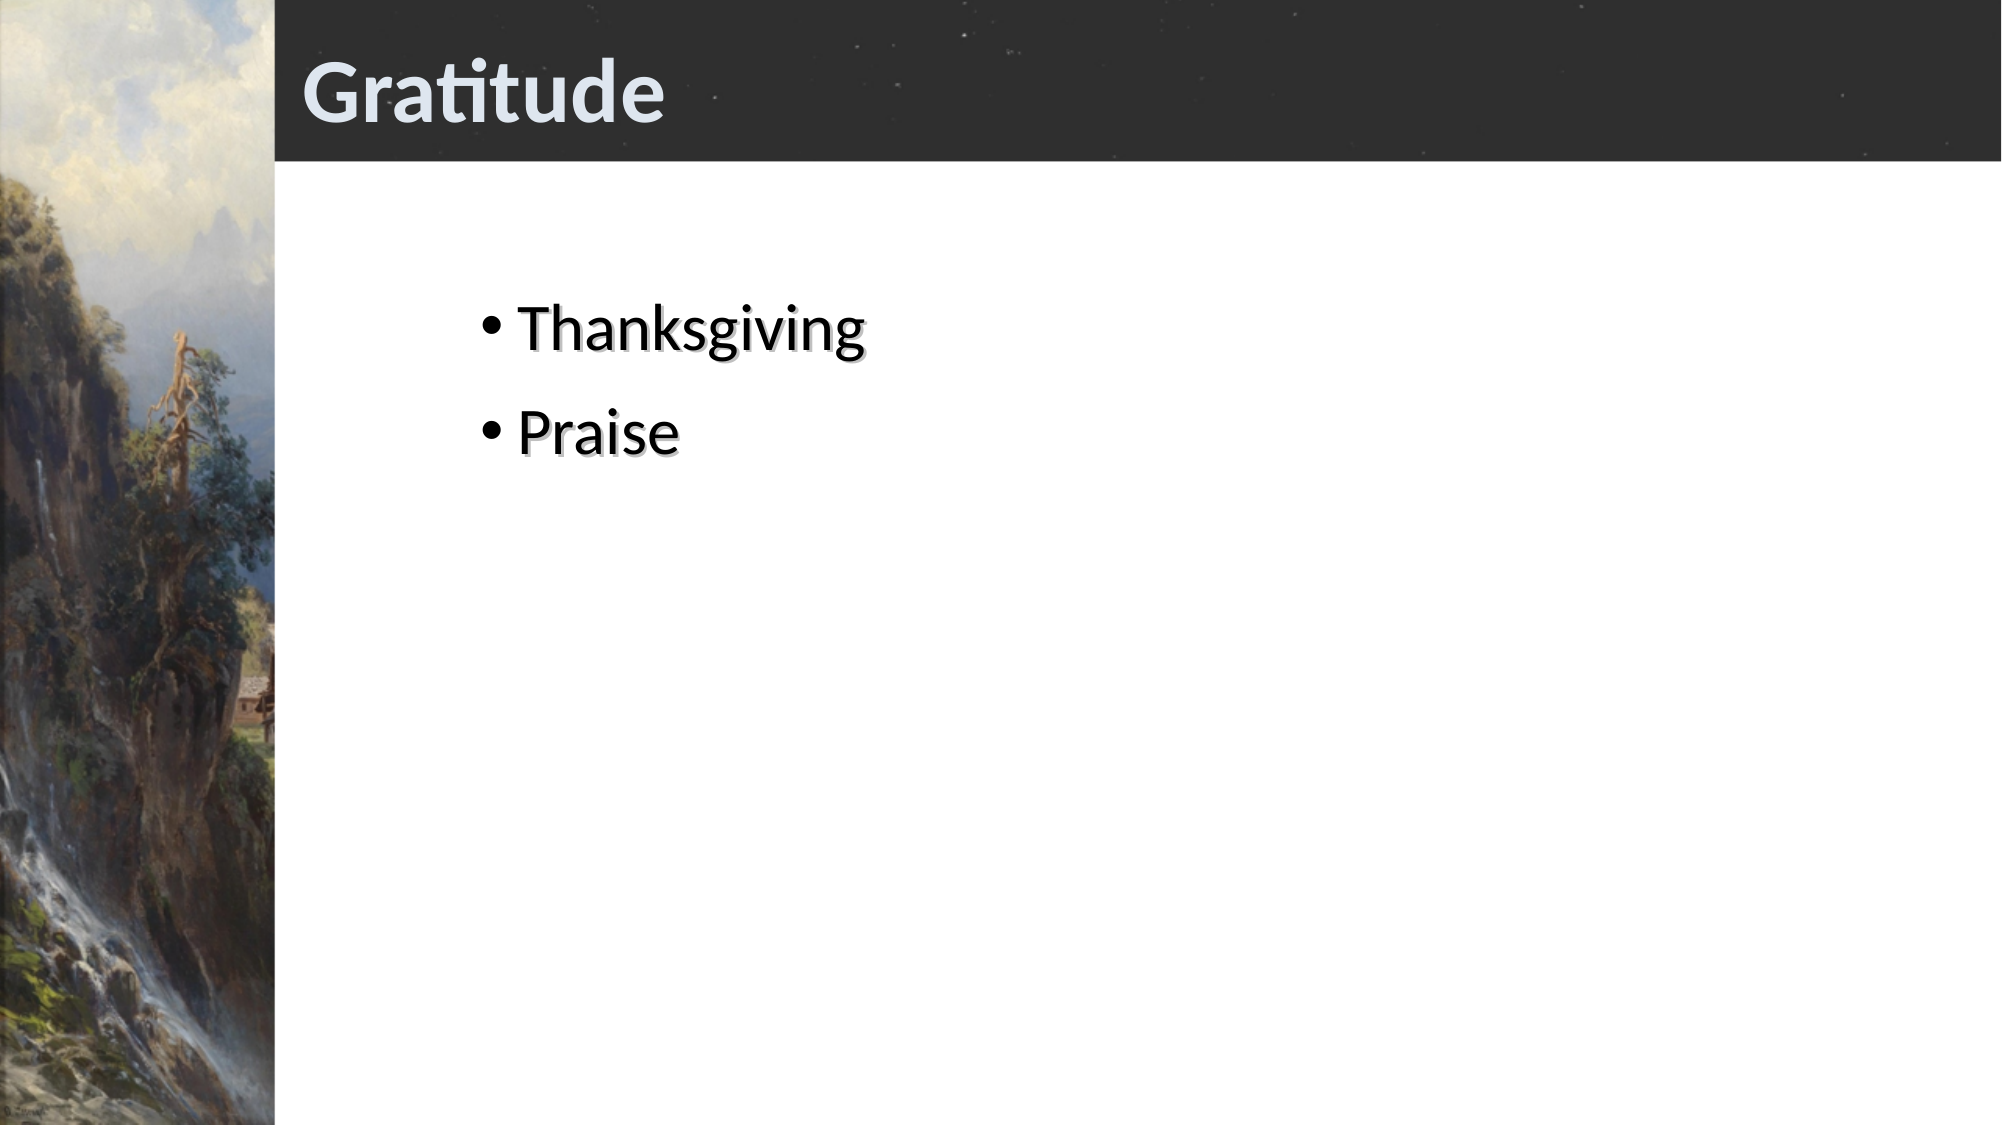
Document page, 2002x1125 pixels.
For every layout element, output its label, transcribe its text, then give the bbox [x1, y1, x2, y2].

text_box Gratitude [288, 8, 1947, 163]
picture [0, 0, 2002, 1125]
list Thanksgiving Praise [465, 285, 1123, 999]
